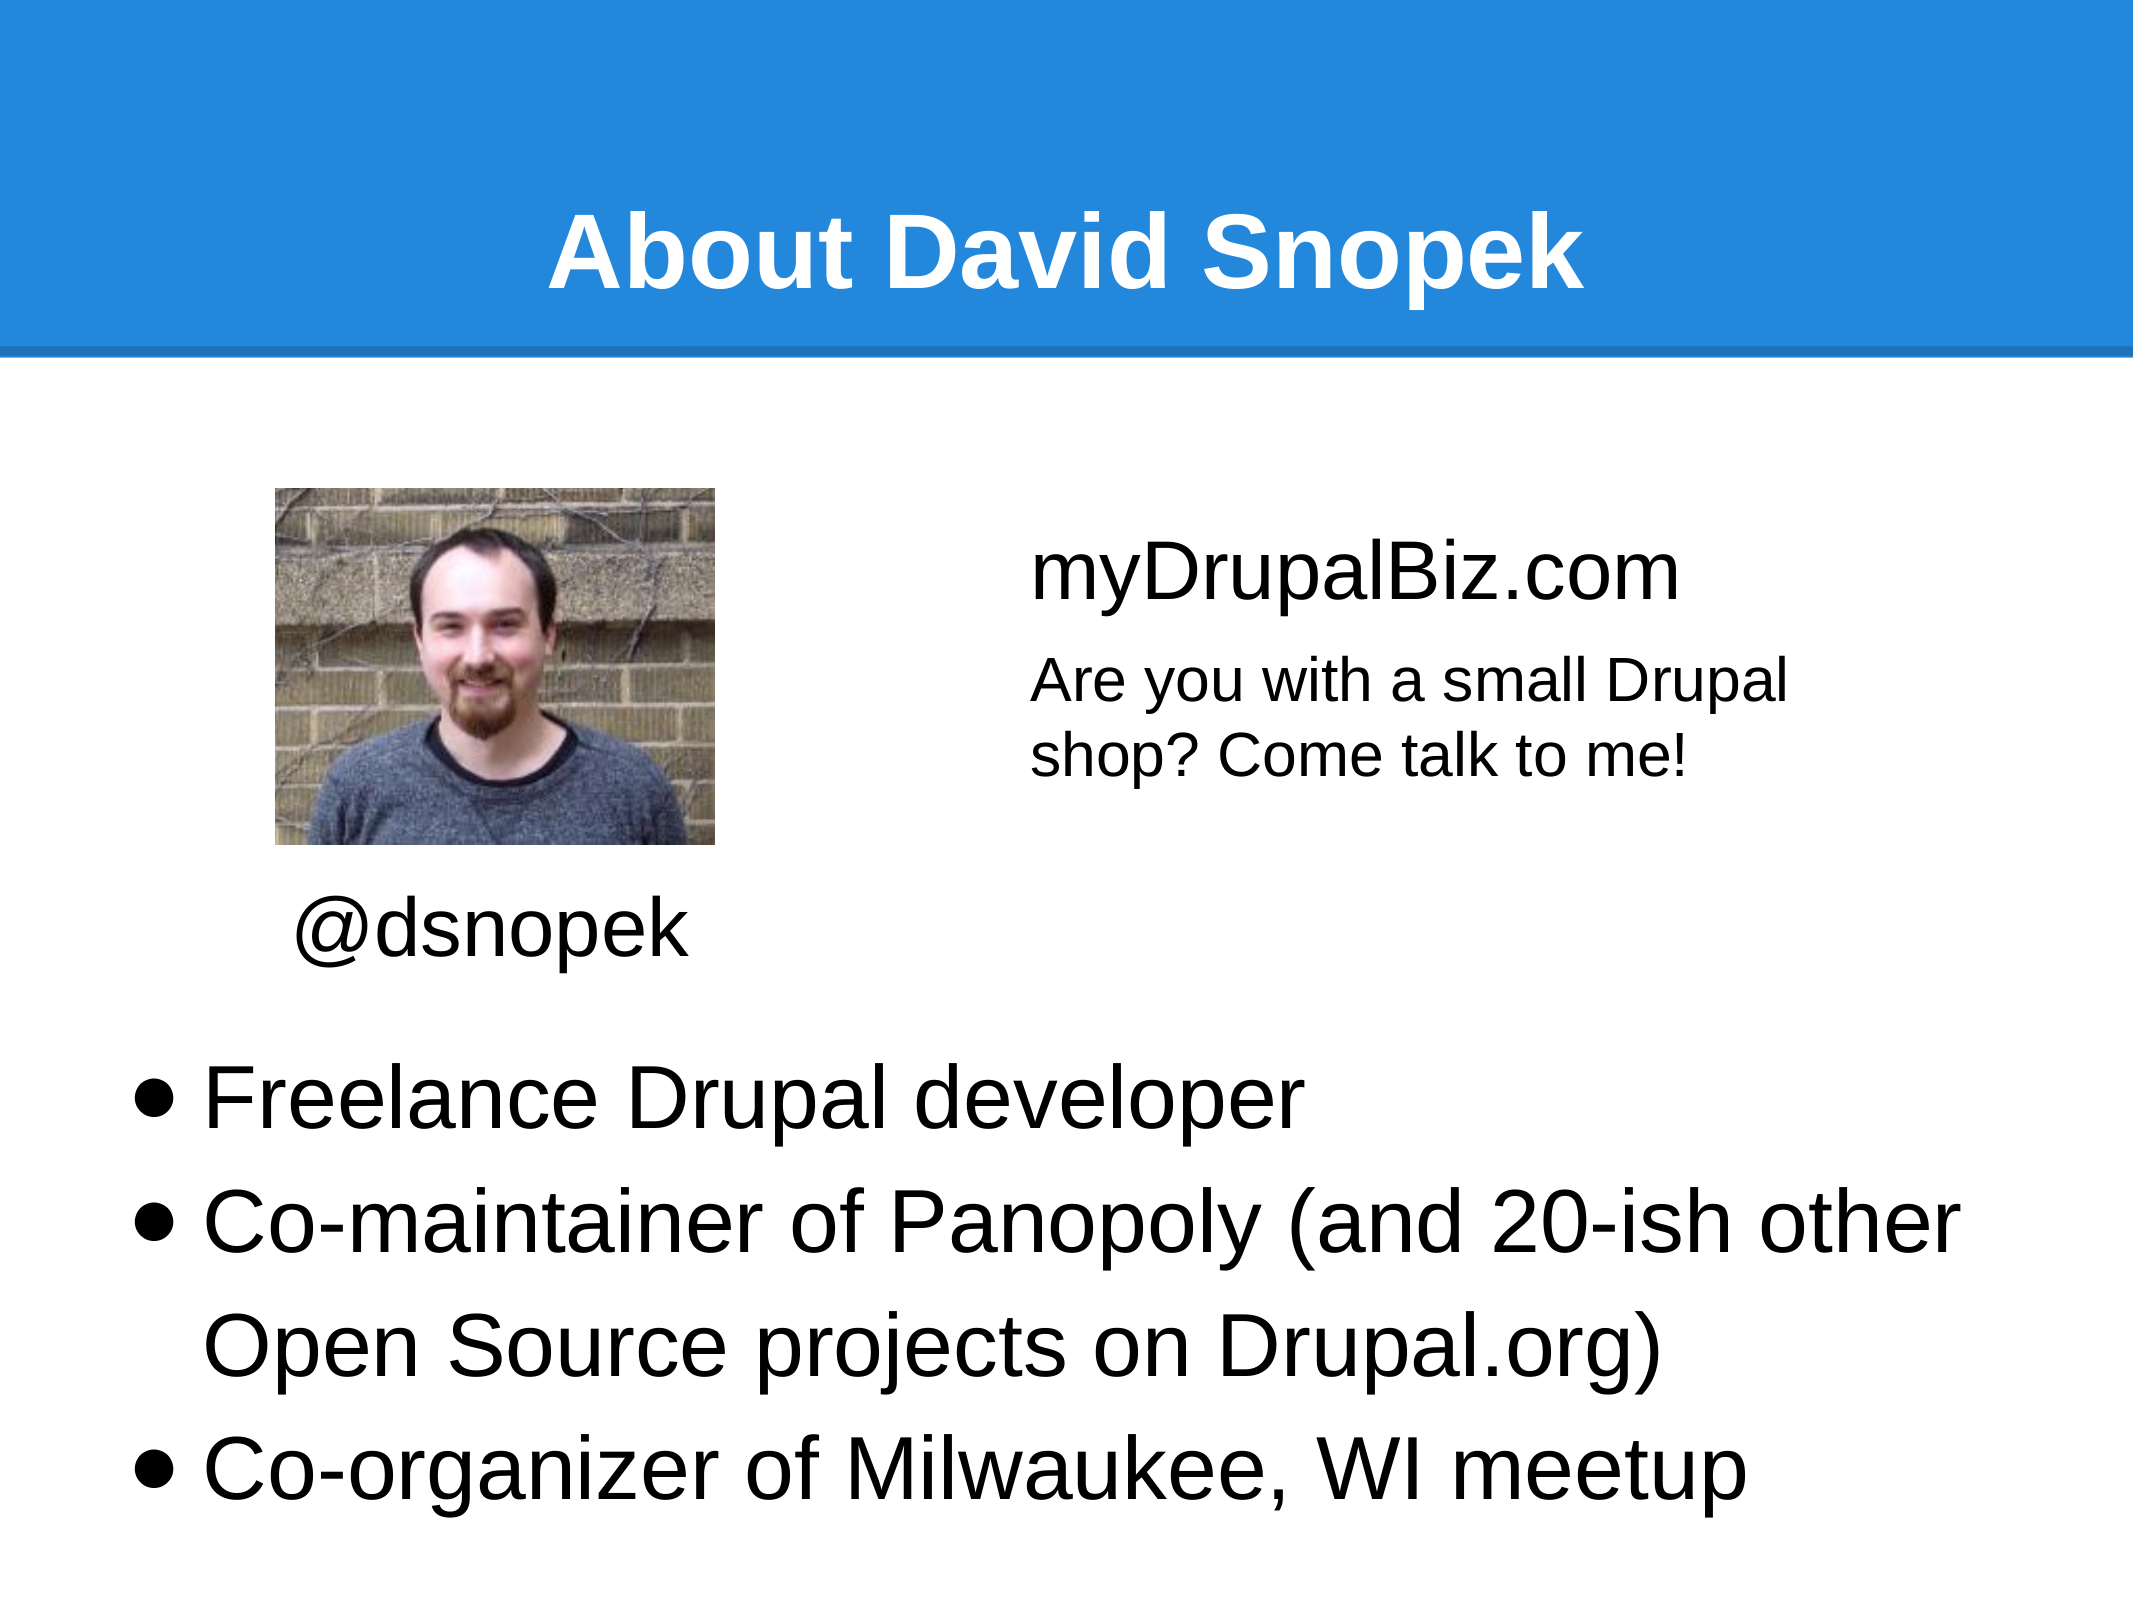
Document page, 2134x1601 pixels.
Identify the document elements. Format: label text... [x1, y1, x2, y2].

text_box myDrupalBiz.com [1015, 509, 1901, 623]
text_box Are you with a small Drupal shop? Come talk to me! [1015, 623, 1991, 797]
list Freelance Drupal developer Co-maintainer of Panopoly (and 20-ish other Open Source projects on Drupal.org) Co-organizer of Milwaukee, WI meetup [106, 1001, 2027, 1504]
title About David Snopek [106, 64, 2027, 331]
picture [275, 488, 715, 845]
text_box @dsnopek [275, 865, 715, 981]
